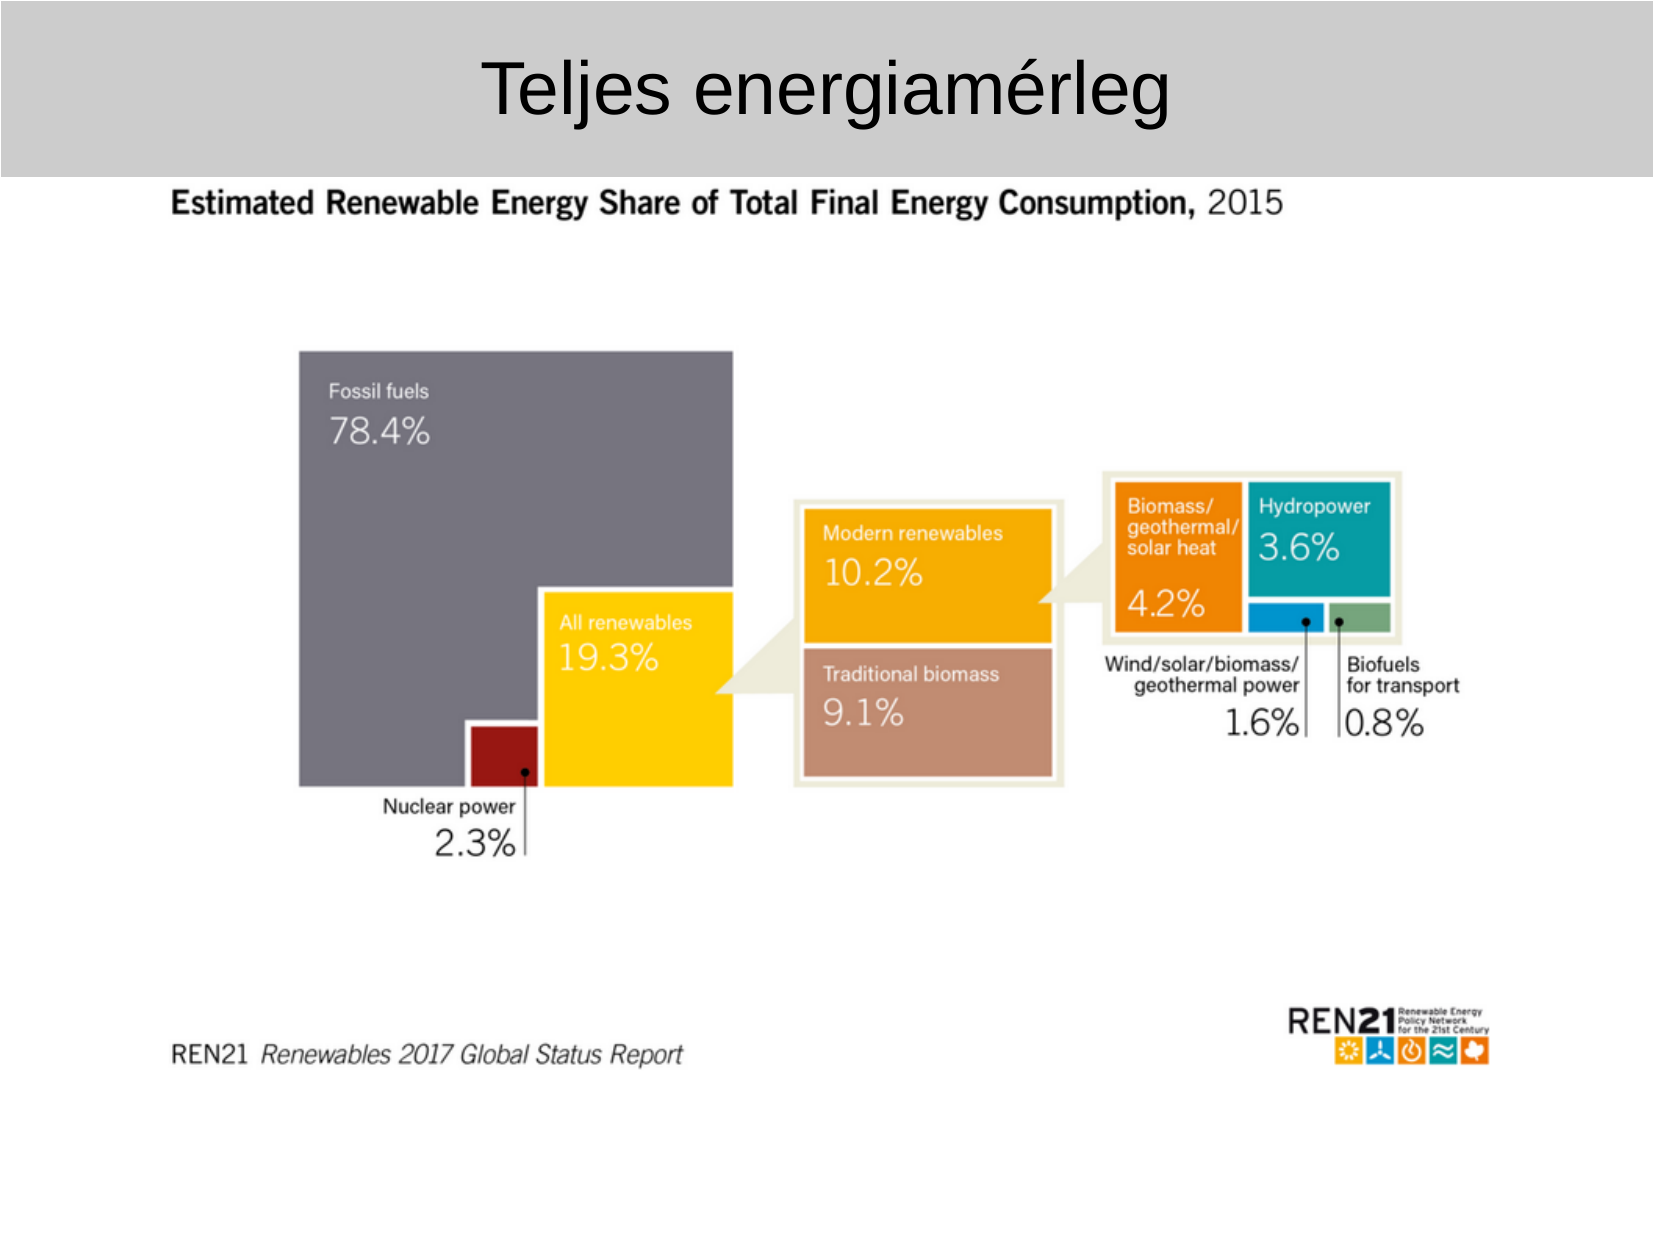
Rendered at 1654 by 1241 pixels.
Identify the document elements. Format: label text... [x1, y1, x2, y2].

text_box Teljes energiamérleg [0, 0, 1654, 178]
picture [160, 179, 1516, 1071]
